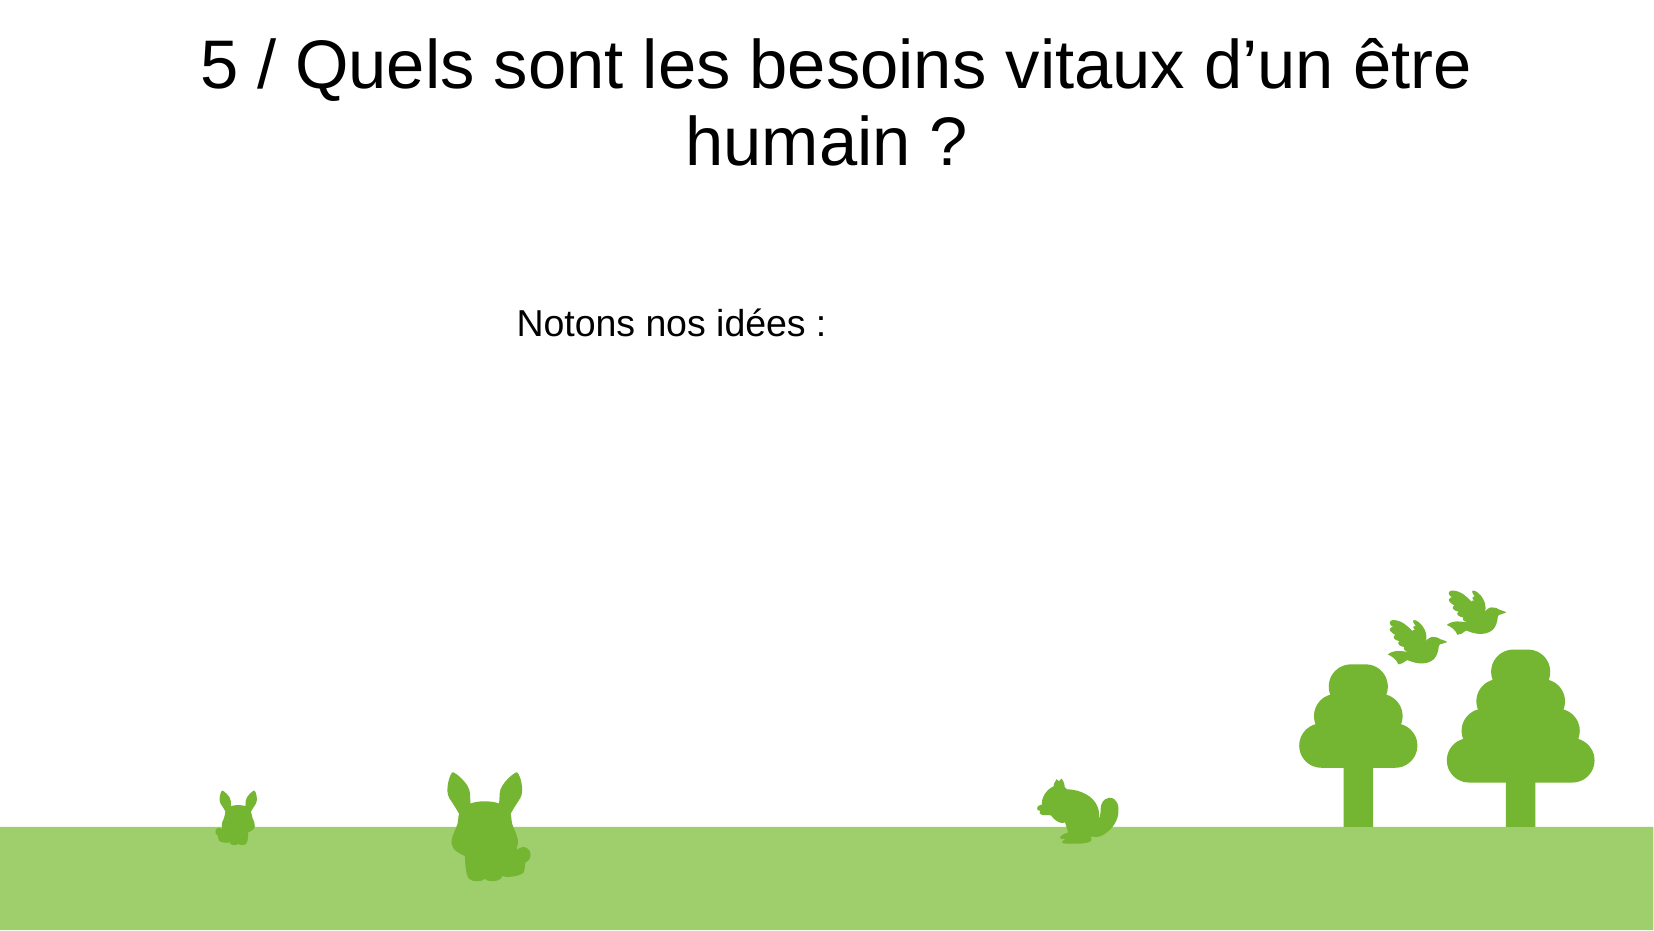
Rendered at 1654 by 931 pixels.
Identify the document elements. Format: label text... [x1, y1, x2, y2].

text_box Notons nos idées : [501, 295, 1123, 473]
title 5 / Quels sont les besoins vitaux d’un être humain ? [88, 26, 1565, 181]
